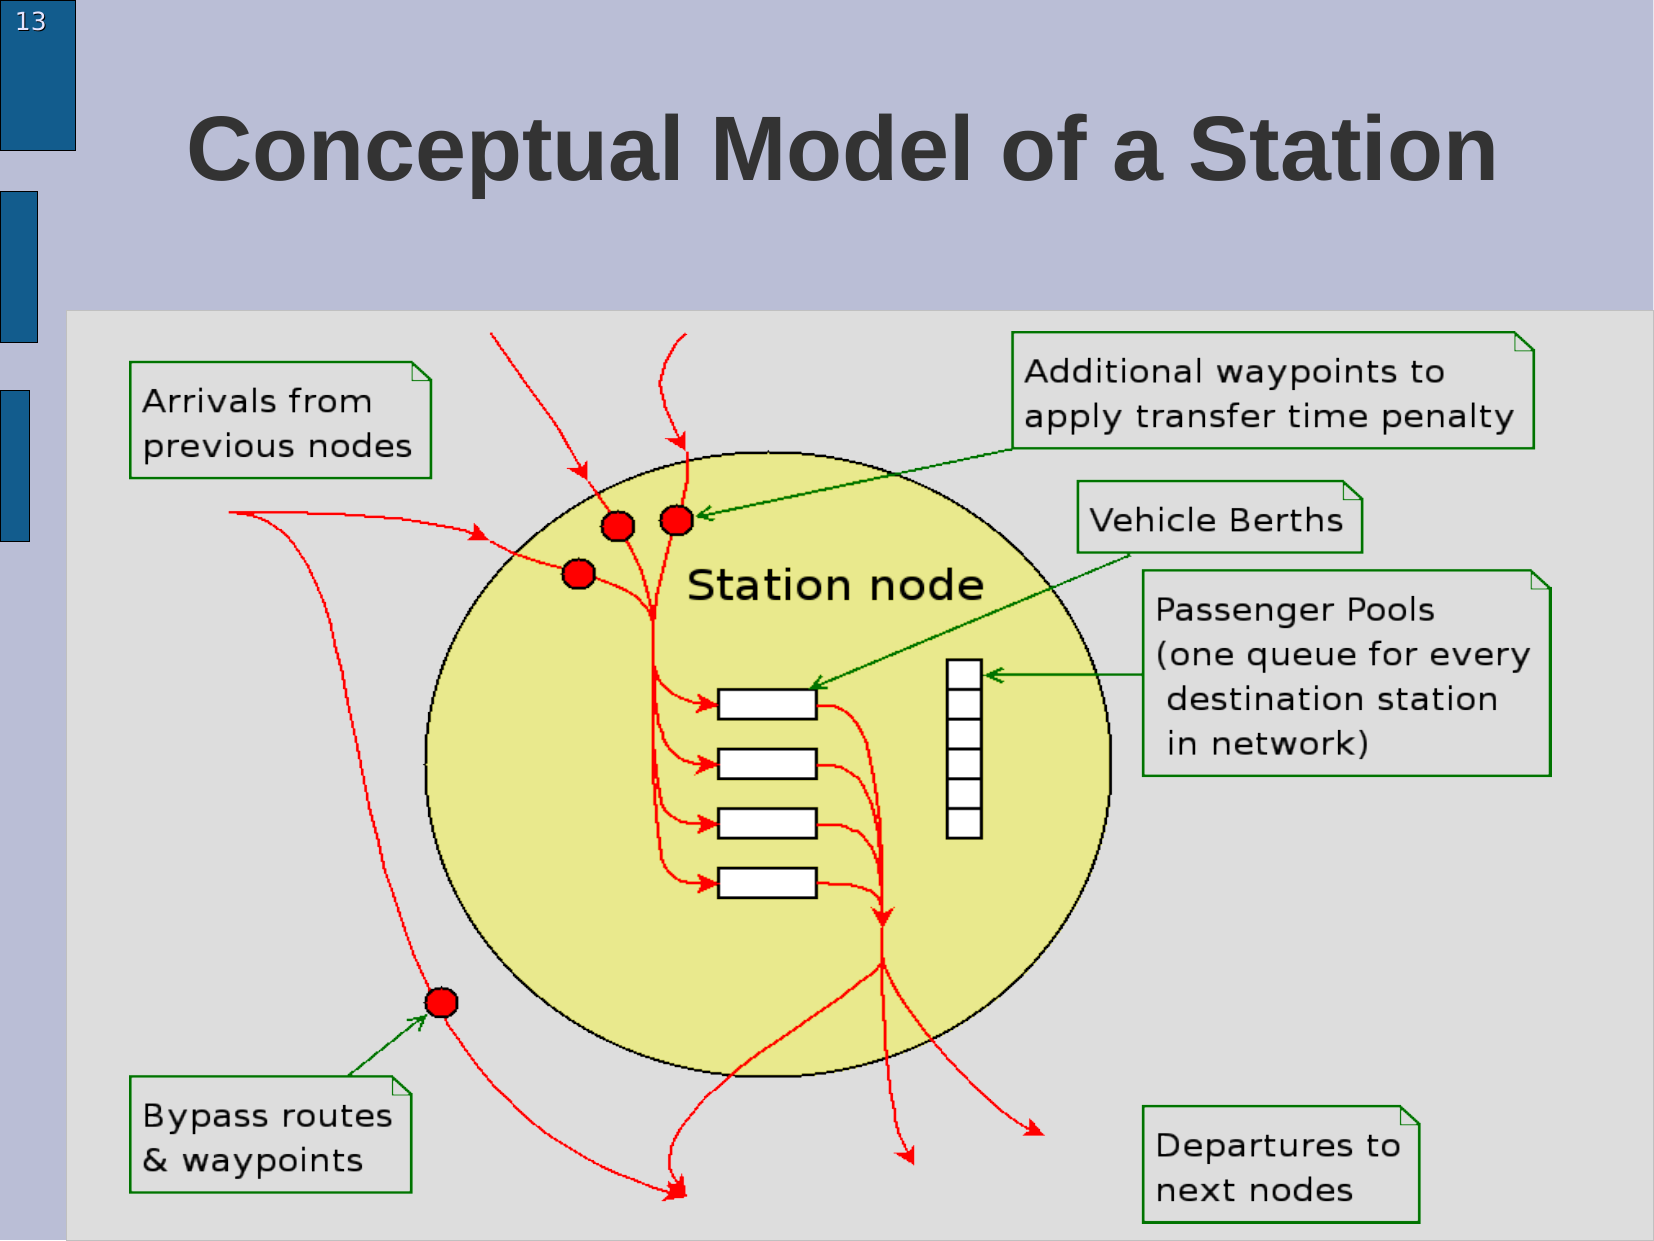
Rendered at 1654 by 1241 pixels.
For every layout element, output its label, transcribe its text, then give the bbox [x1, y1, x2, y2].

title Conceptual Model of a Station [75, 0, 1613, 299]
picture [129, 331, 1552, 1224]
